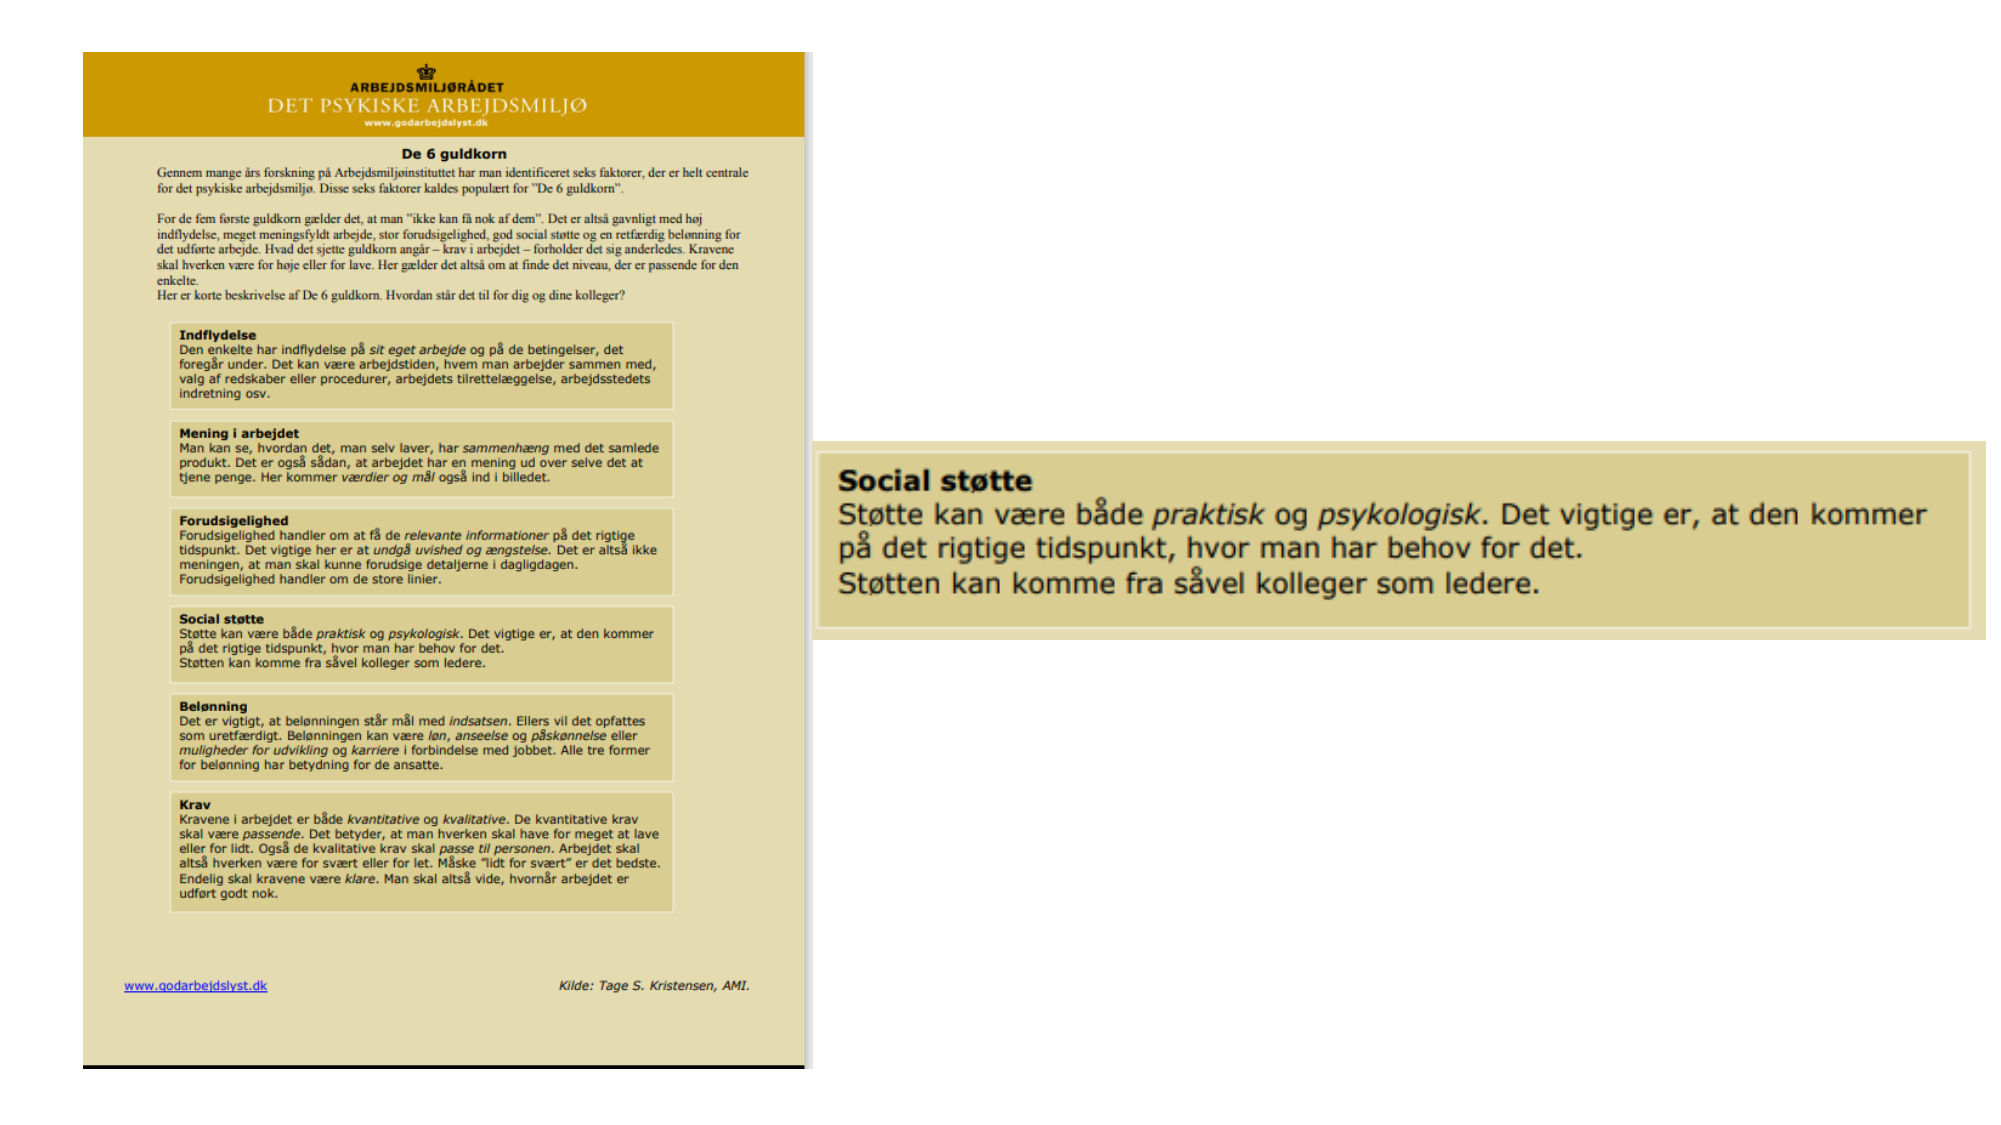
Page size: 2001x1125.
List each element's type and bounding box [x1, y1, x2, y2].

picture [83, 52, 1986, 1069]
